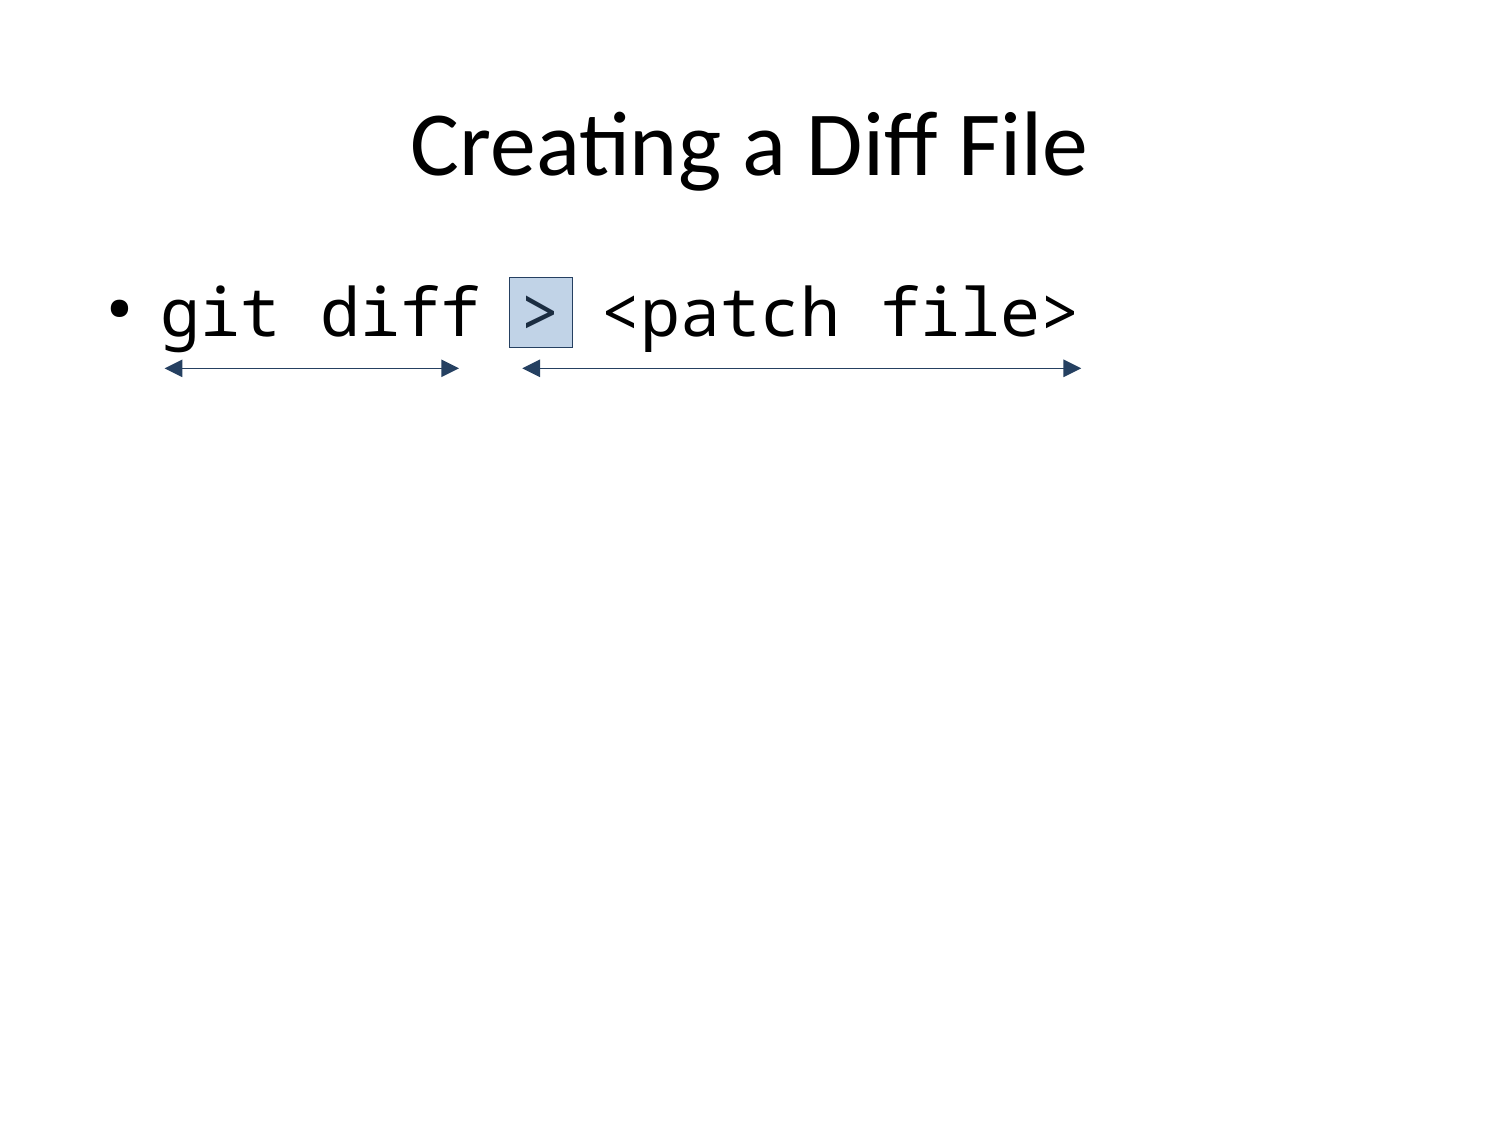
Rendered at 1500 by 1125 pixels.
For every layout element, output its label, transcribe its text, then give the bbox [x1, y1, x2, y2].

list git diff > <patch file> [75, 262, 1425, 398]
title Creating a Diff File [75, 45, 1425, 233]
text_box [509, 277, 573, 348]
